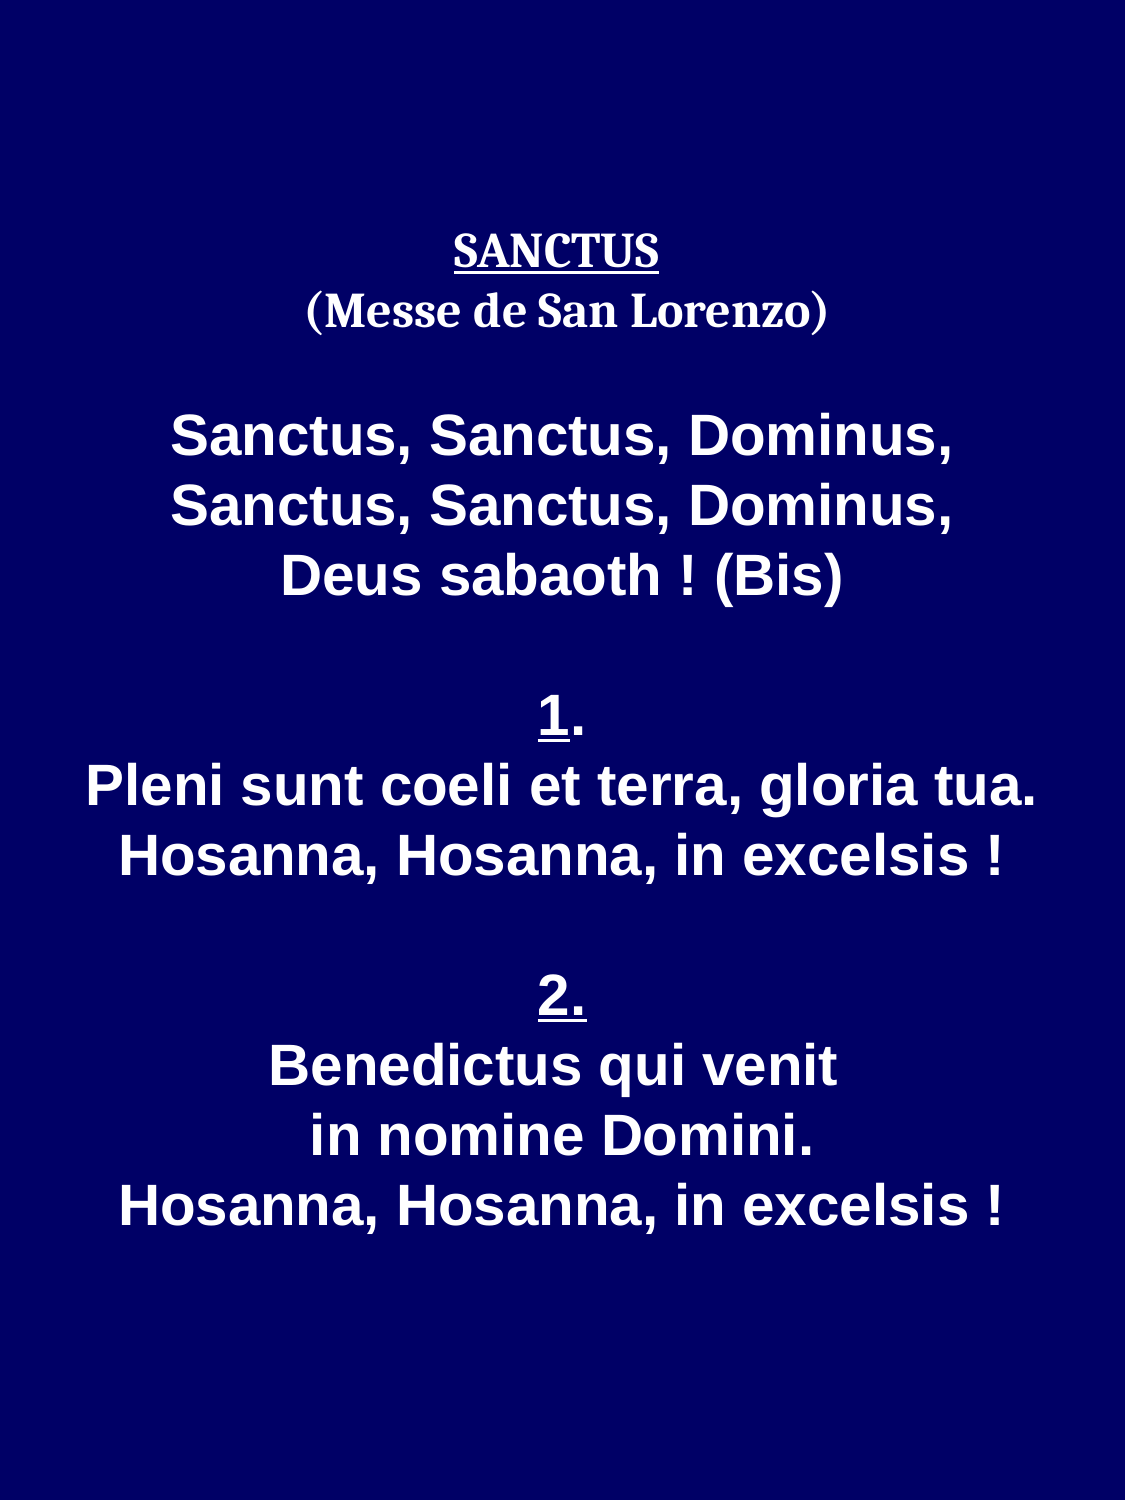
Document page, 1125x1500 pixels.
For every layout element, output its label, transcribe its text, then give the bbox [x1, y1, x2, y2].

text_box SANCTUS (Messe de San Lorenzo) Sanctus, Sanctus, Dominus, Sanctus, Sanctus, Dominus, Deus sabaoth ! (Bis) 1. Pleni sunt coeli et terra, gloria tua. Hosanna, Hosanna, in excelsis ! 2. Benedictus qui venit in nomine Domini. Hosanna, Hosanna, in excelsis ! [0, 94, 1125, 1500]
